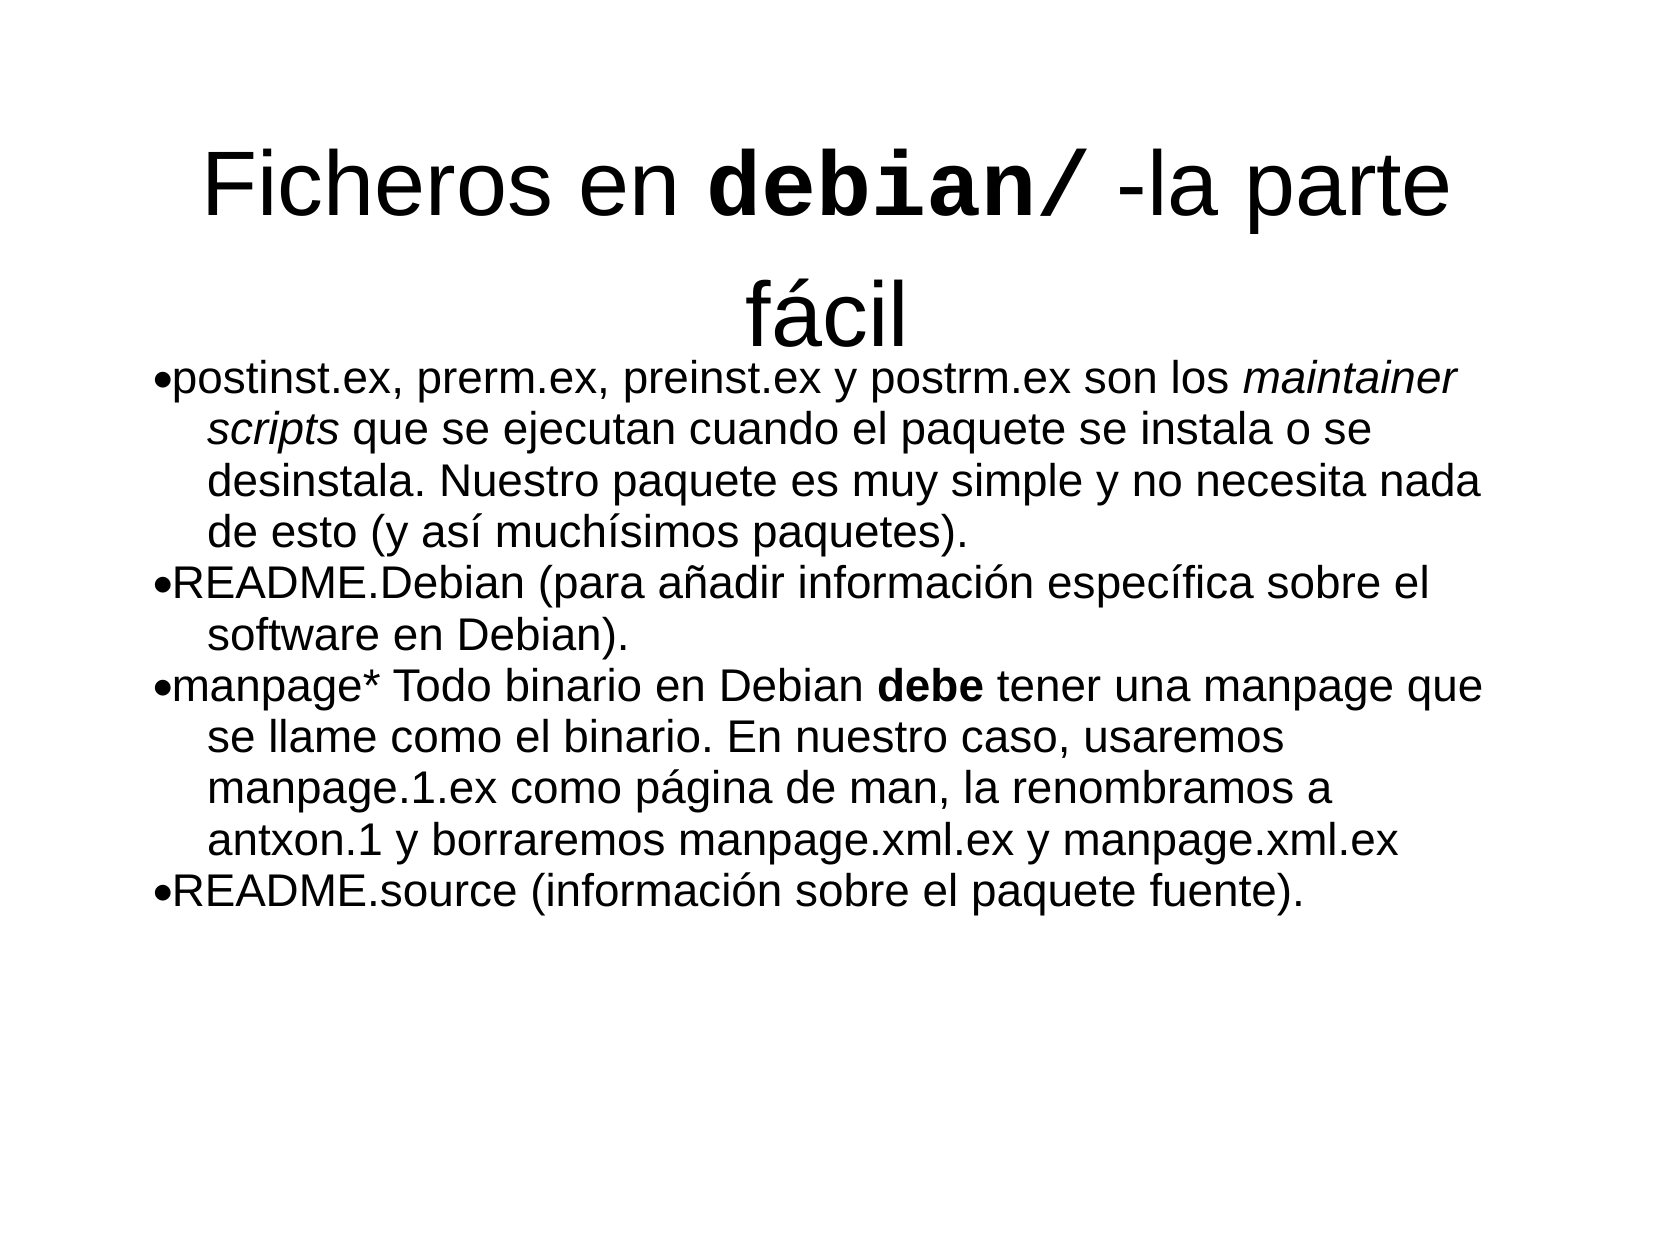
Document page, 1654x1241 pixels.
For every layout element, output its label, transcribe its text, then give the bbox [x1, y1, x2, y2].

list postinst.ex, prerm.ex, preinst.ex y postrm.ex son los maintainer scripts que se ejecutan cuando el paquete se instala o se desinstala. Nuestro paquete es muy simple y no necesita nada de esto (y así muchísimos paquetes). README.Debian (para añadir información específica sobre el software en Debian). manpage* Todo binario en Debian debe tener una manpage que se llame como el binario. En nuestro caso, usaremos manpage.1.ex como página de man, la renombramos a antxon.1 y borraremos manpage.xml.ex y manpage.xml.ex README.source (información sobre el paquete fuente). [121, 344, 1534, 1127]
title Ficheros en debian/ -la parte fácil [121, 102, 1534, 311]
